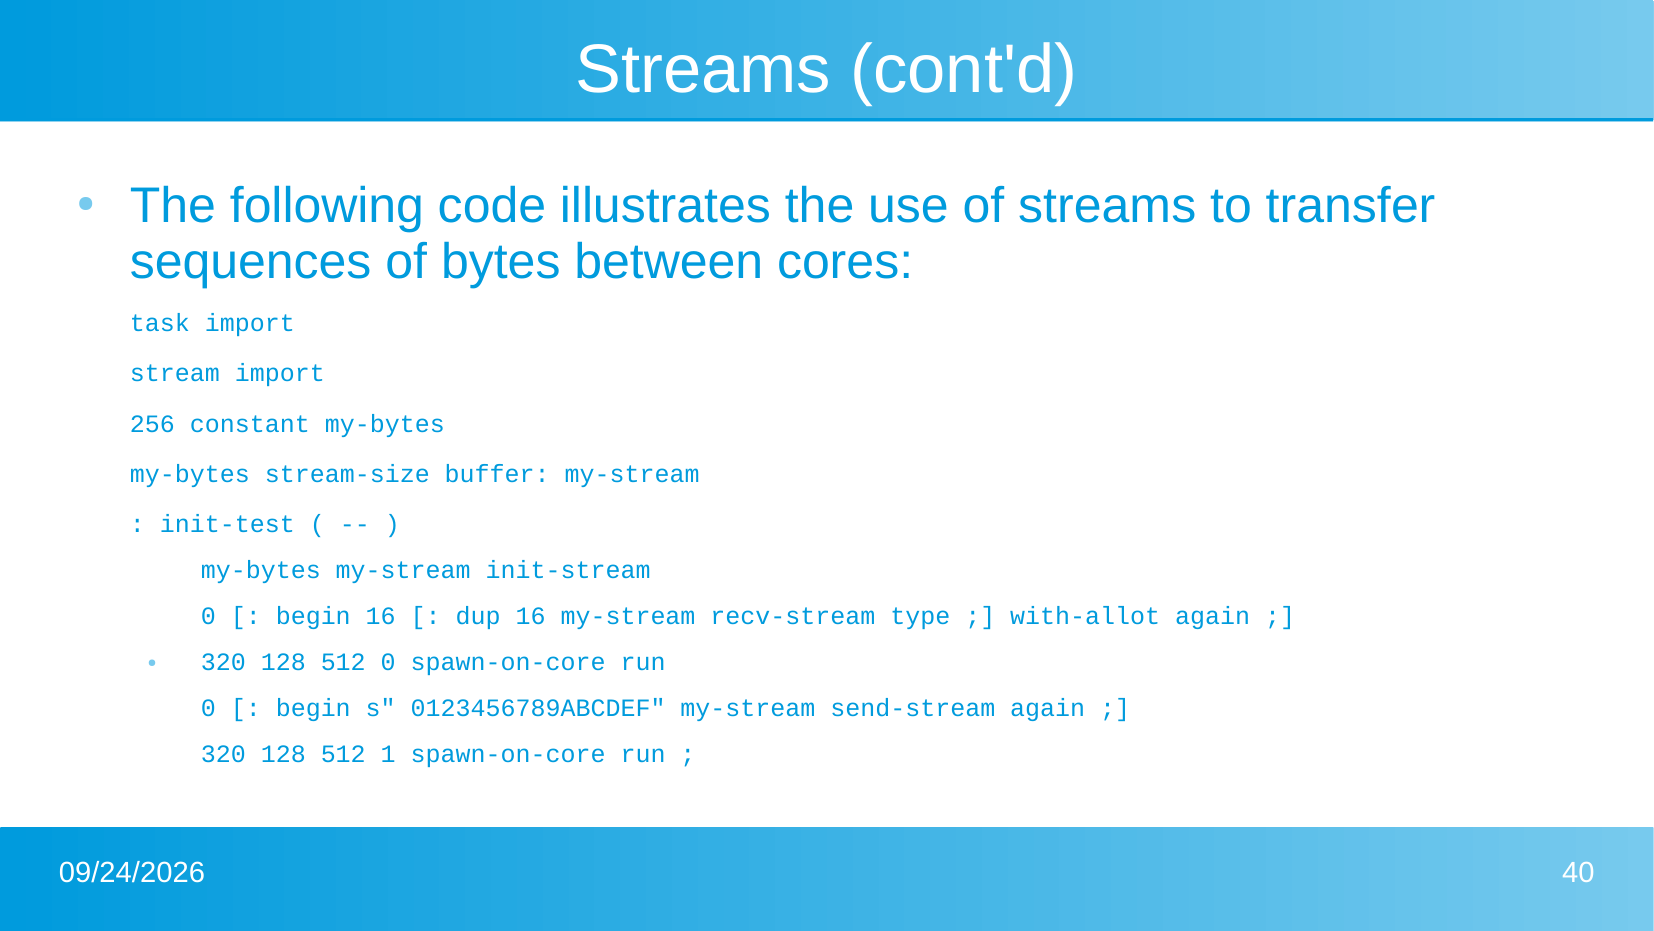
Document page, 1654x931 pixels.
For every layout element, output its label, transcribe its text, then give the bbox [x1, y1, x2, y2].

list The following code illustrates the use of streams to transfer sequences of bytes between cores: task import stream import 256 constant my-bytes my-bytes stream-size buffer: my-stream : init-test ( -- ) my-bytes my-stream init-stream 0 [: begin 16 [: dup 16 my-stream recv-stream type ;] with-allot again ;] 320 128 512 0 spawn-on-core run 0 [: begin s" 0123456789ABCDEF" my-stream send-stream again ;] 320 128 512 1 spawn-on-core run ; [59, 177, 1595, 768]
title Streams (cont'd) [59, 29, 1595, 108]
